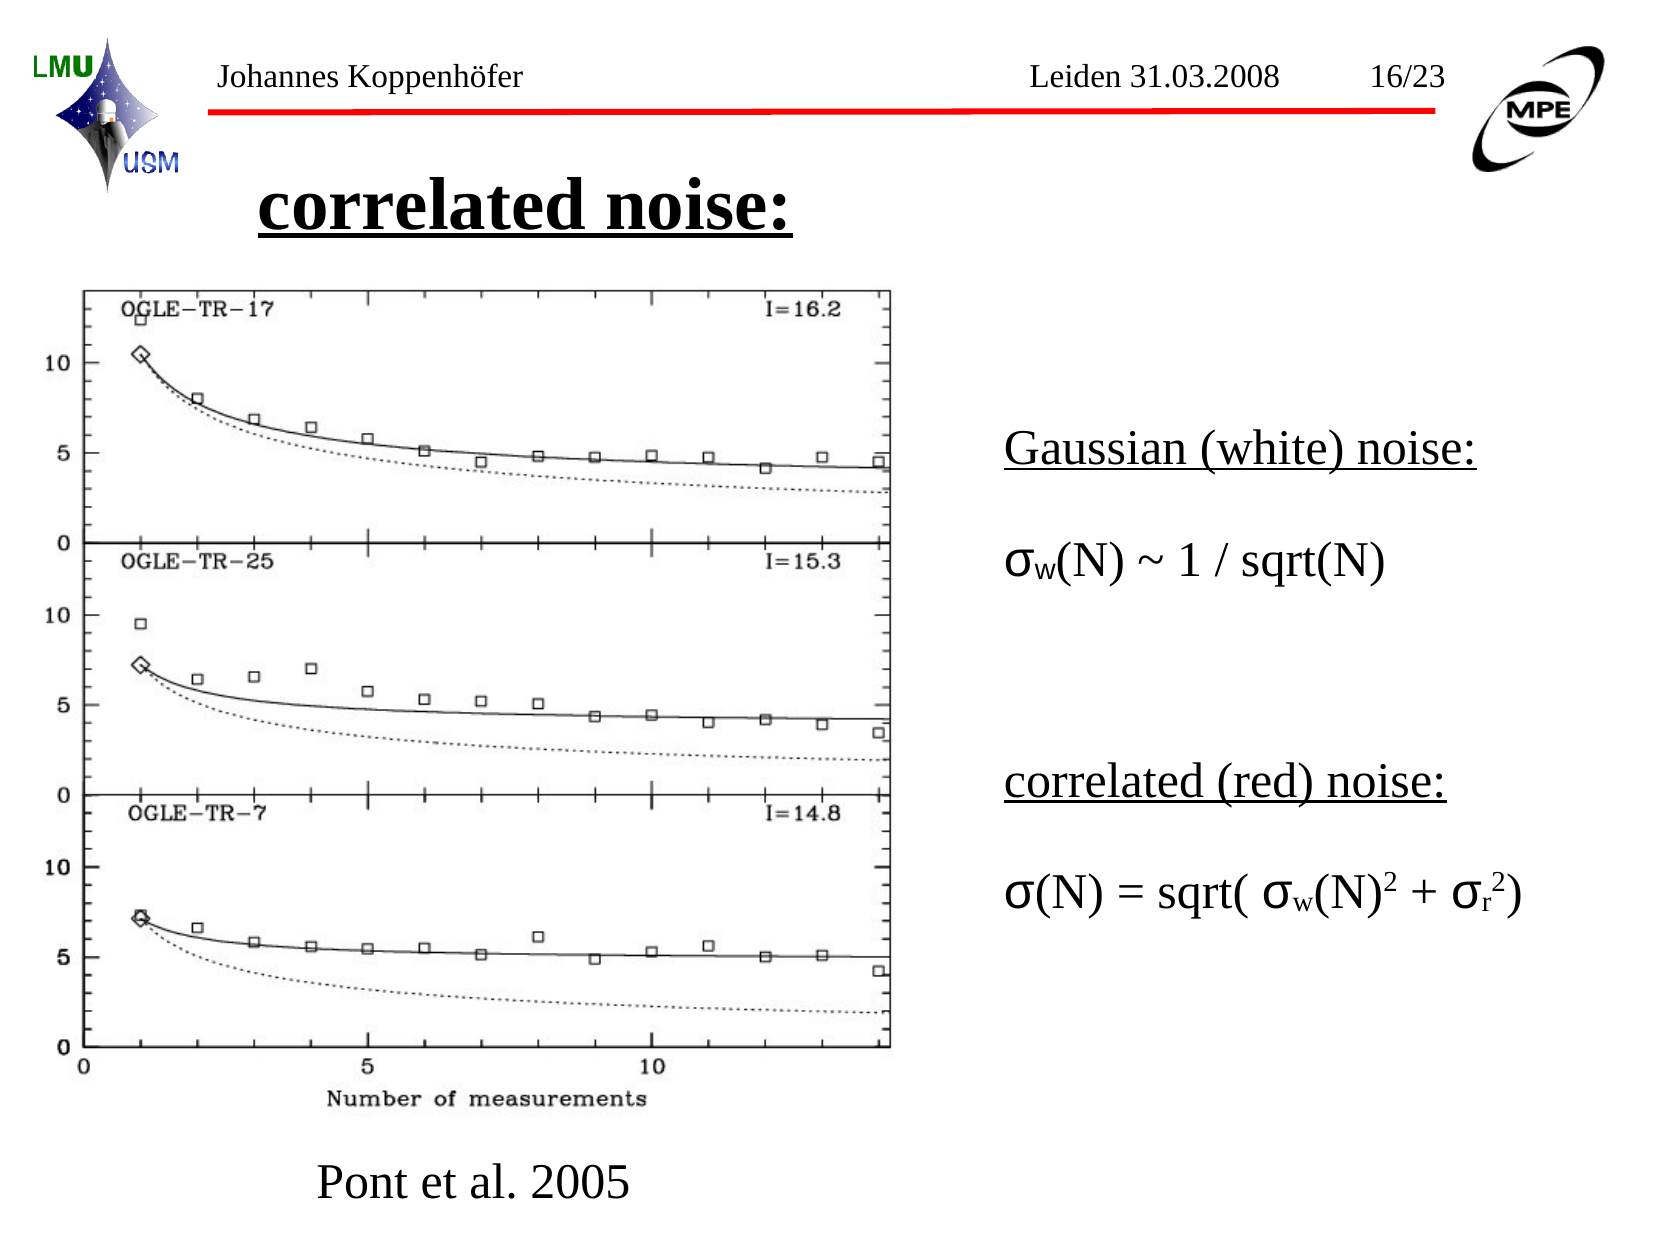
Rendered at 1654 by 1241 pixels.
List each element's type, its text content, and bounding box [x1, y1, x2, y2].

picture [1472, 46, 1605, 172]
text_box Gaussian (white) noise: σw(N) ~ 1 / sqrt(N) correlated (red) noise: σ(N) = sqrt( σw(N)2 + σr2) [1003, 420, 1523, 954]
picture [19, 264, 919, 1139]
picture [32, 35, 182, 194]
text_box Pont et al. 2005 [316, 1154, 631, 1210]
text_box Leiden 31.03.2008 [1029, 57, 1342, 95]
text_box correlated noise: [258, 162, 794, 246]
text_box Johannes Koppenhöfer [217, 57, 525, 95]
text_box 16/23 [1369, 57, 1455, 95]
